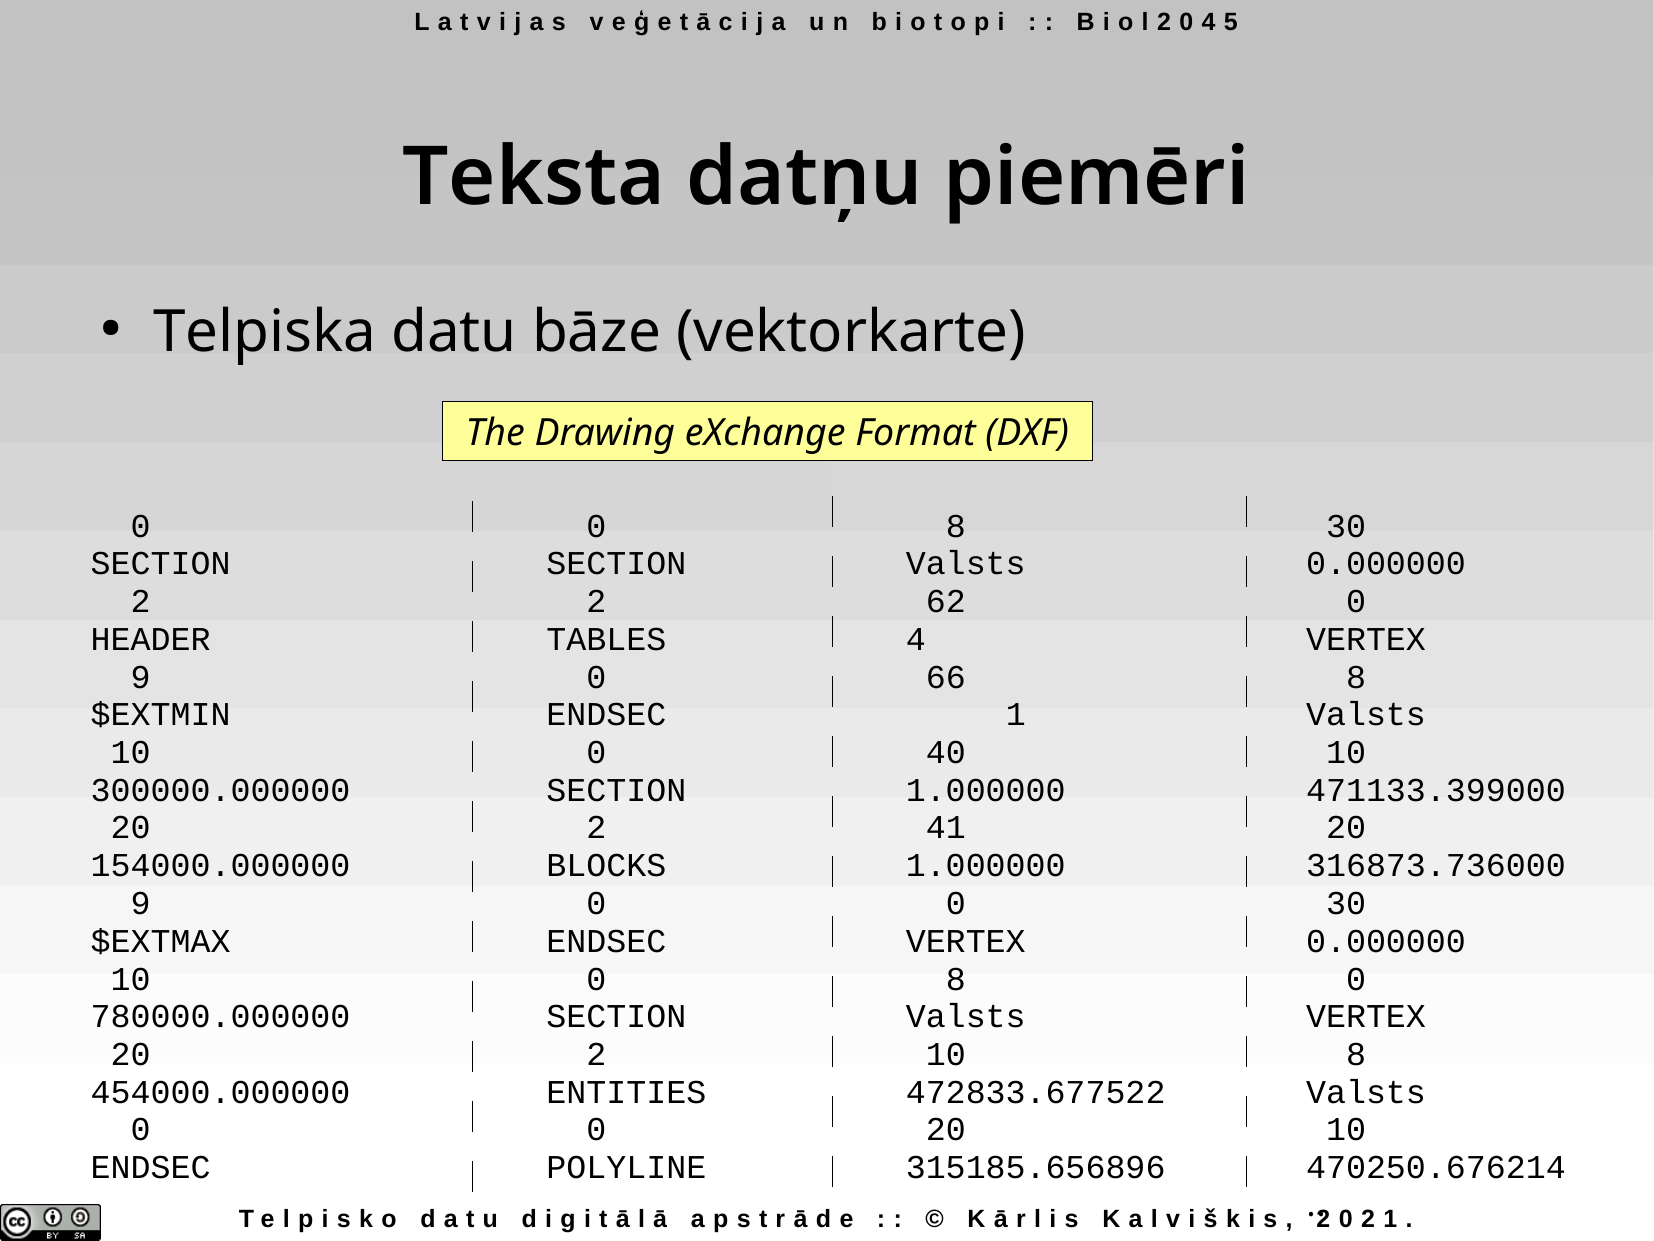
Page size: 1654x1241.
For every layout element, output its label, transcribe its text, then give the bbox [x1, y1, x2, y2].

list Telpiska datu bāze (vektorkarte) [82, 289, 1571, 1098]
text_box 0 SECTION 2 HEADER 9 $EXTMIN 10 300000.000000 20 154000.000000 9 $EXTMAX 10 780000.000000 20 454000.000000 0 ENDSEC [75, 501, 366, 1205]
picture [0, 0, 1654, 1241]
title Teksta datņu piemēri [29, 49, 1625, 296]
text_box 0 SECTION 2 TABLES 0 ENDSEC 0 SECTION 2 BLOCKS 0 ENDSEC 0 SECTION 2 ENTITIES 0 POLYLINE [531, 501, 722, 1211]
text_box 30 0.000000 0 VERTEX 8 Valsts 10 471133.399000 20 316873.736000 30 0.000000 0 VERTEX 8 Valsts 10 470250.676214 ‥ [1291, 501, 1581, 1234]
text_box The Drawing eXchange Format (DXF) [442, 401, 1093, 461]
text_box 8 Valsts 62 4 66 1 40 1.000000 41 1.000000 0 VERTEX 8 Valsts 10 472833.677522 20 315185.656896 [890, 501, 1181, 1234]
